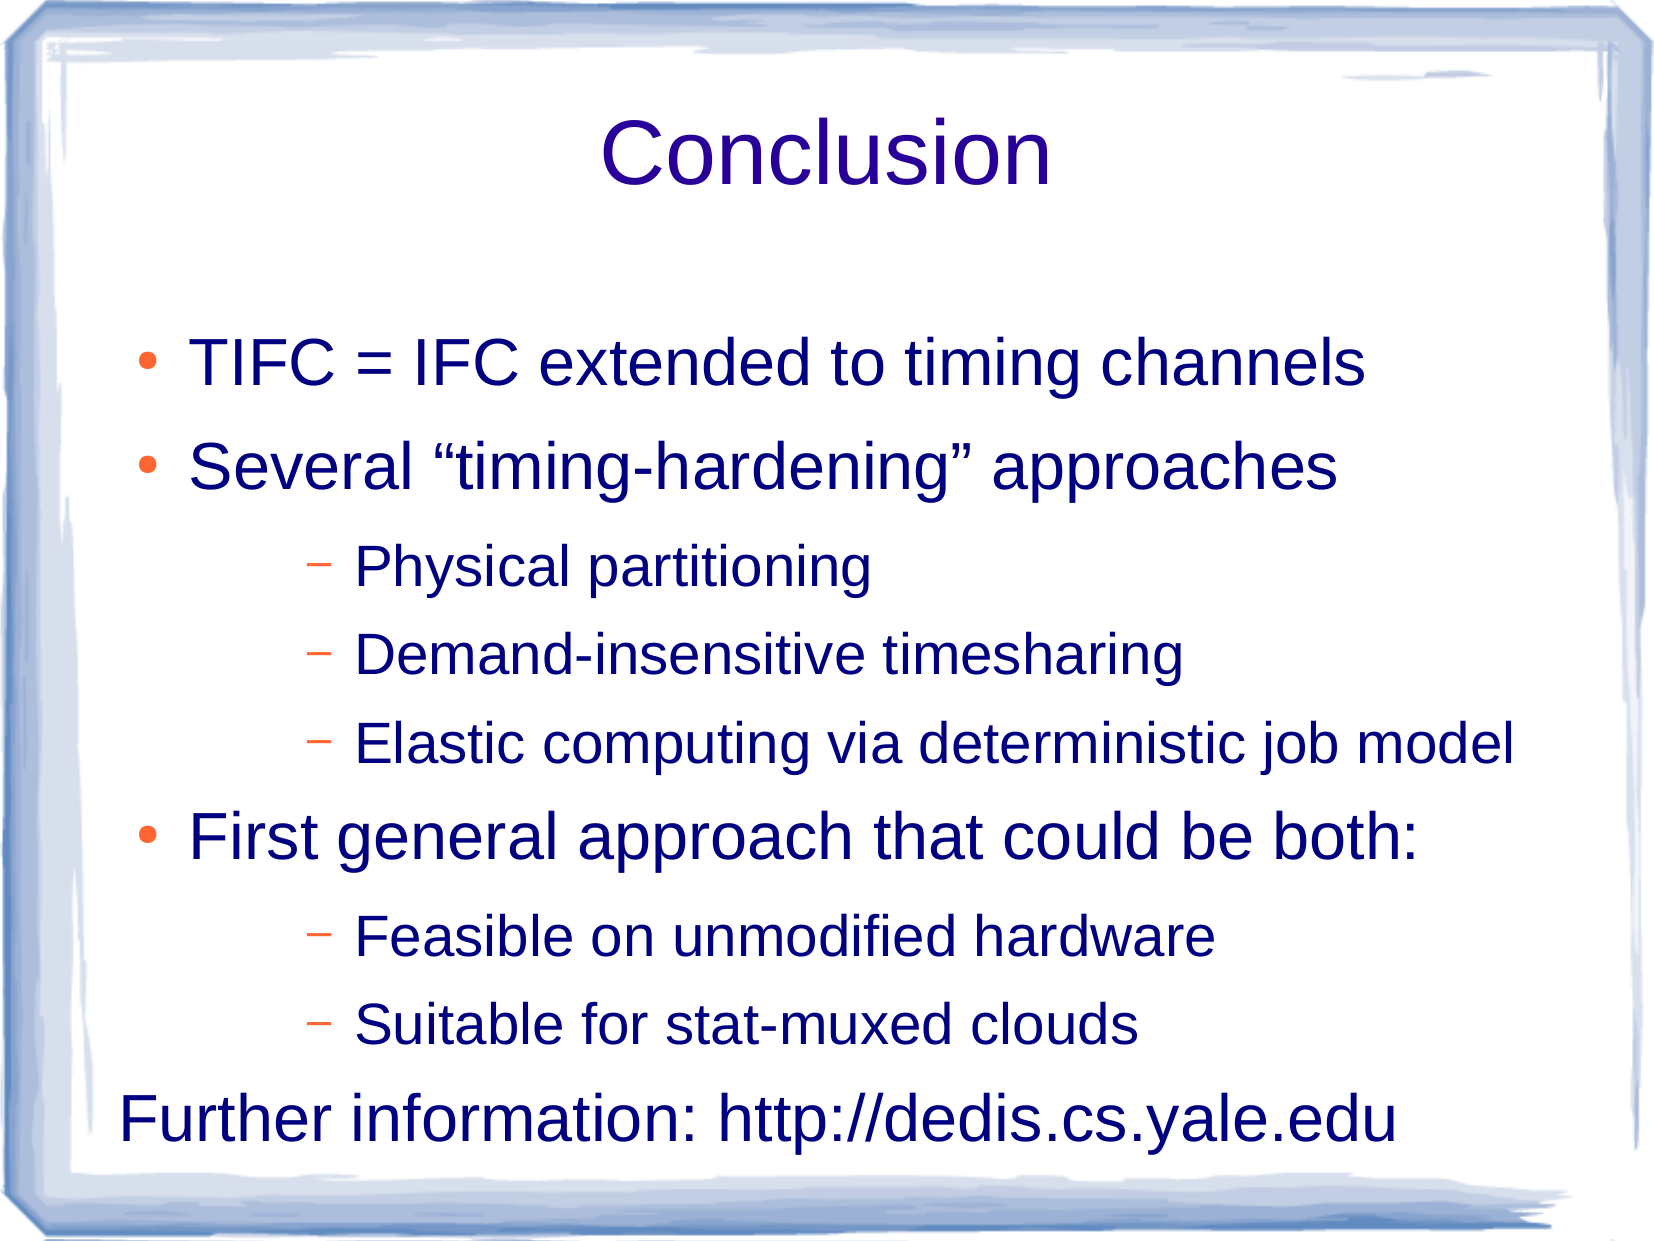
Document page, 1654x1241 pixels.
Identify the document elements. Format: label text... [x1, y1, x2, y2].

title Conclusion [82, 56, 1571, 250]
list TIFC = IFC extended to timing channels Several “timing-hardening” approaches Physical partitioning Demand-insensitive timesharing Elastic computing via deterministic job model First general approach that could be both: Feasible on unmodified hardware Suitable for stat-muxed clouds Further information: http://dedis.cs.yale.edu [118, 324, 1571, 1155]
picture [0, 0, 1654, 1241]
